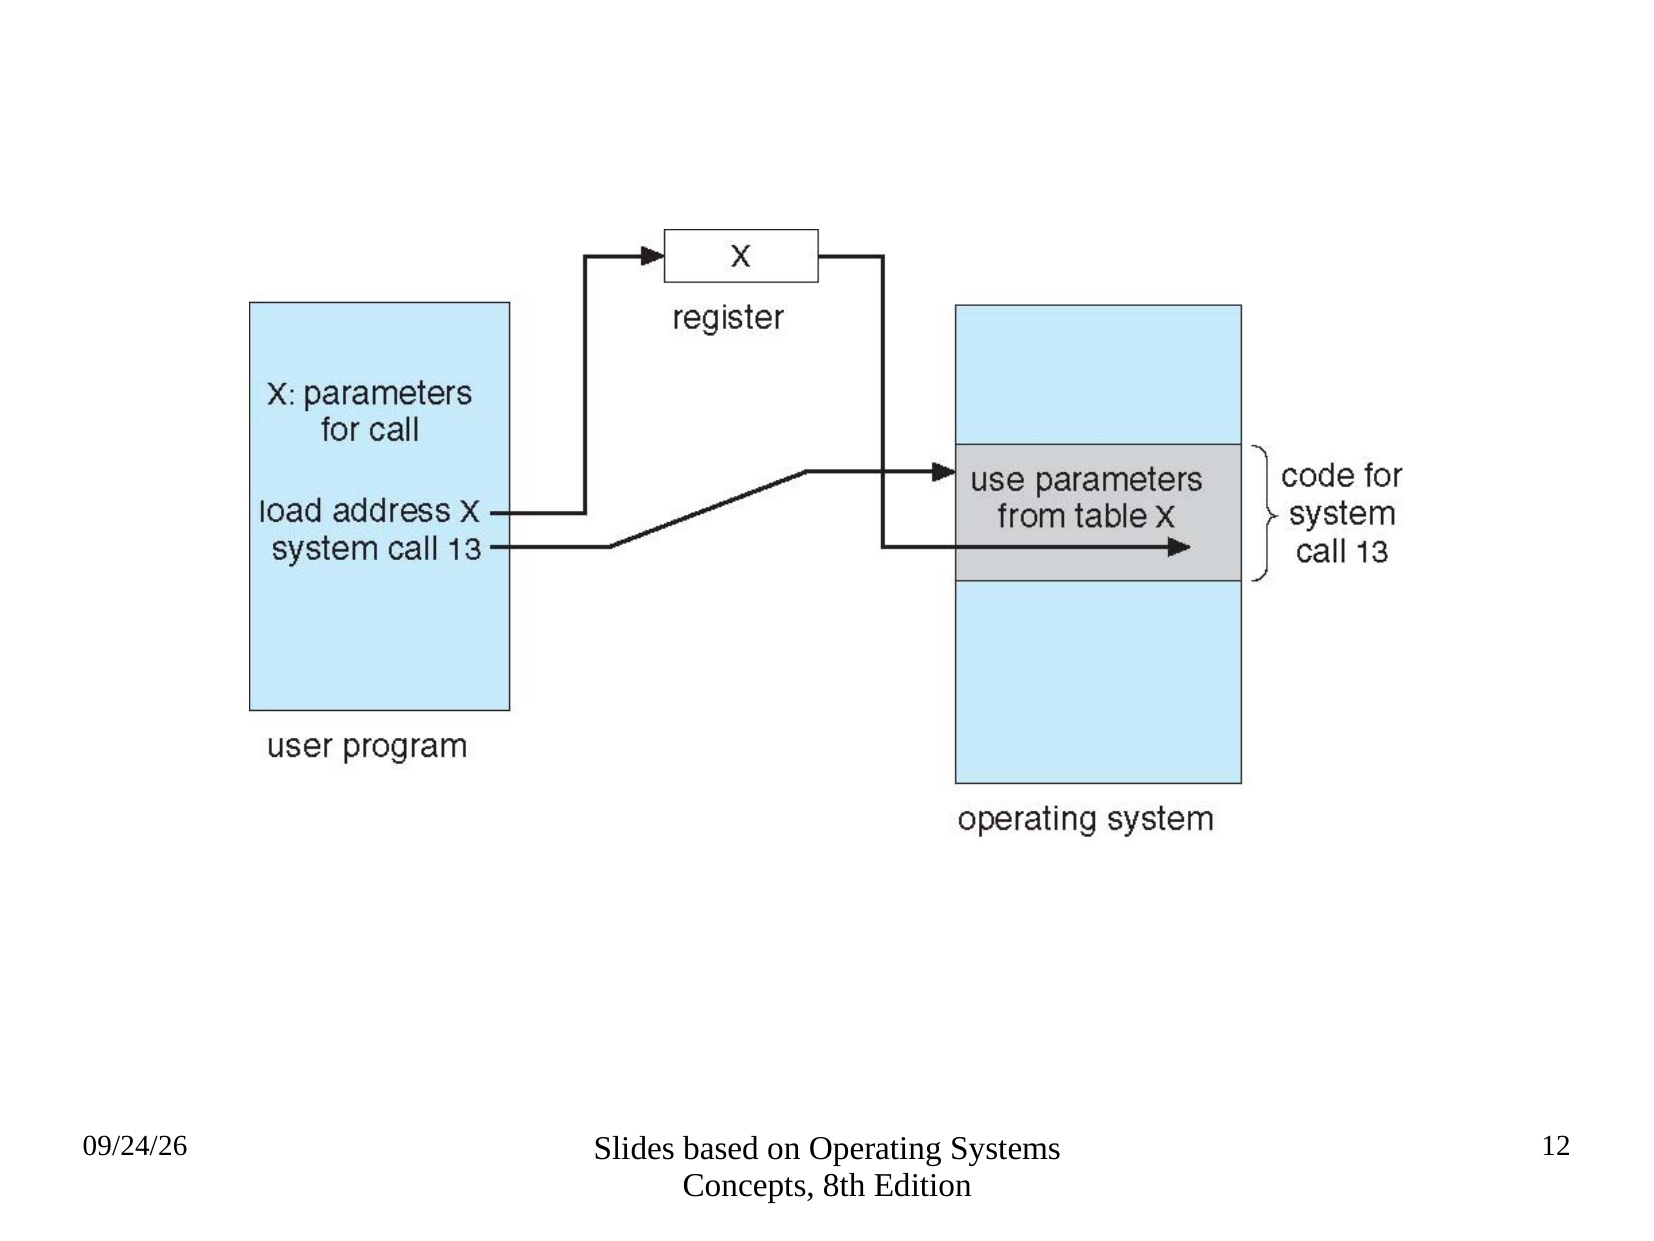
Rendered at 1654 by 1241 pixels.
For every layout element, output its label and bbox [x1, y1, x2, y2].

picture [249, 229, 1412, 841]
